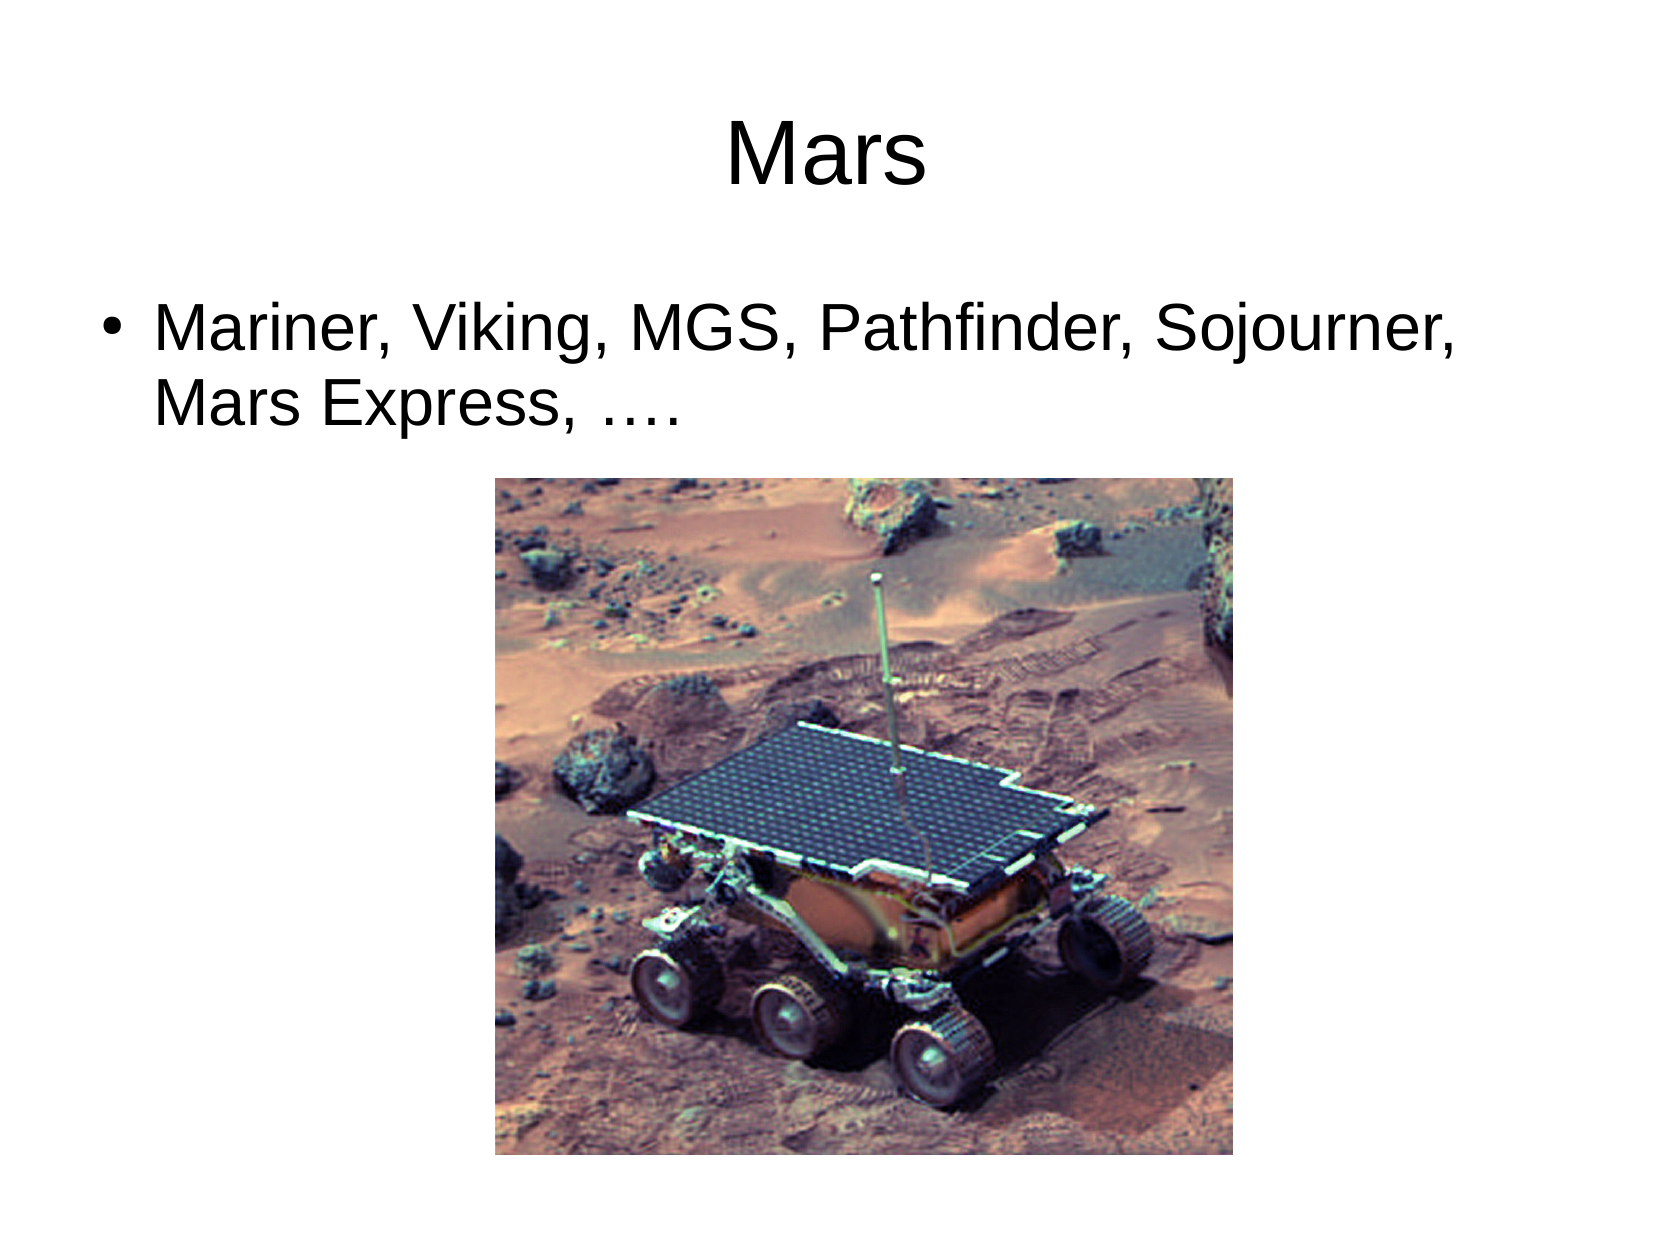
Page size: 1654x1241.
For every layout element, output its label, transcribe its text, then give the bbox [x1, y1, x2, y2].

title Mars [82, 49, 1571, 257]
picture [495, 478, 1233, 1156]
list Mariner, Viking, MGS, Pathfinder, Sojourner, Mars Express, …. [82, 290, 1571, 1010]
